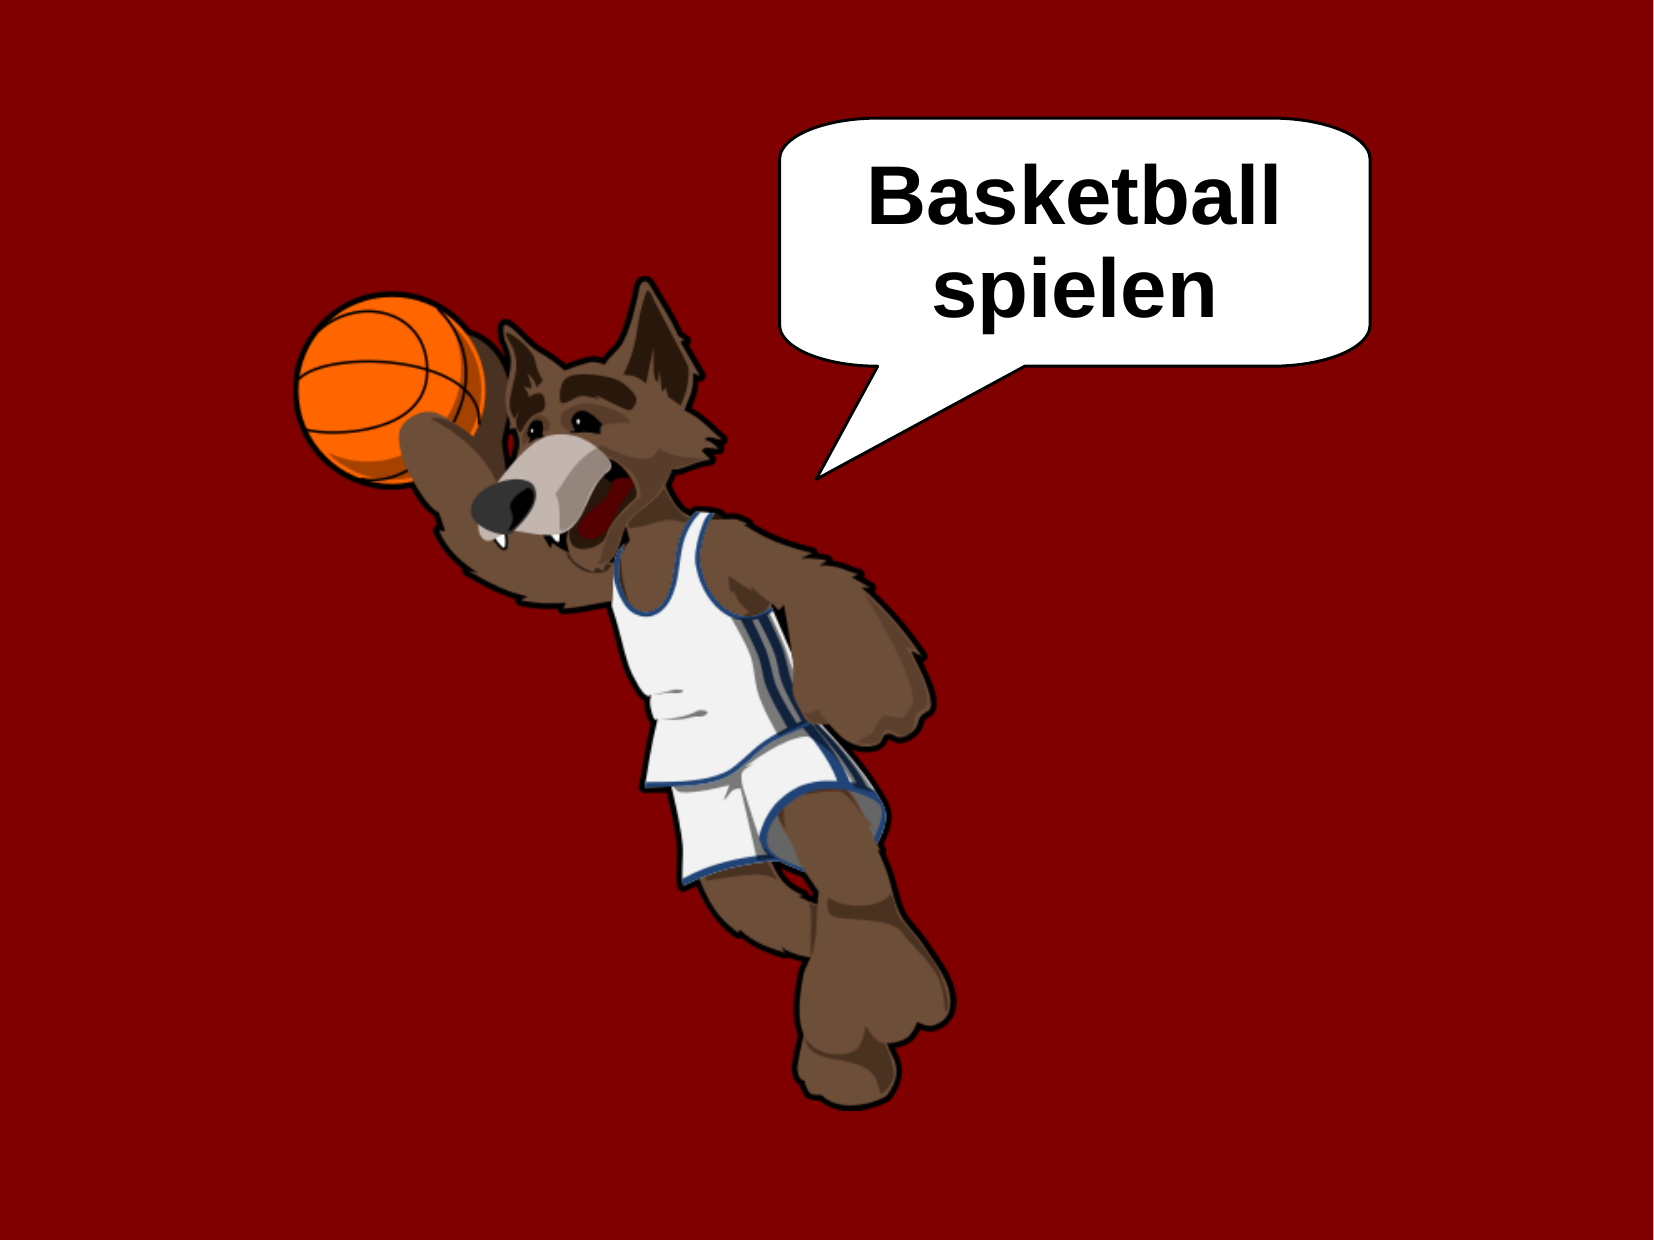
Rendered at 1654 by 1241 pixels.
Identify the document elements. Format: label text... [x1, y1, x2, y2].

picture [293, 276, 957, 1111]
text_box Basketball spielen [832, 141, 1317, 352]
text_box [779, 118, 1371, 480]
